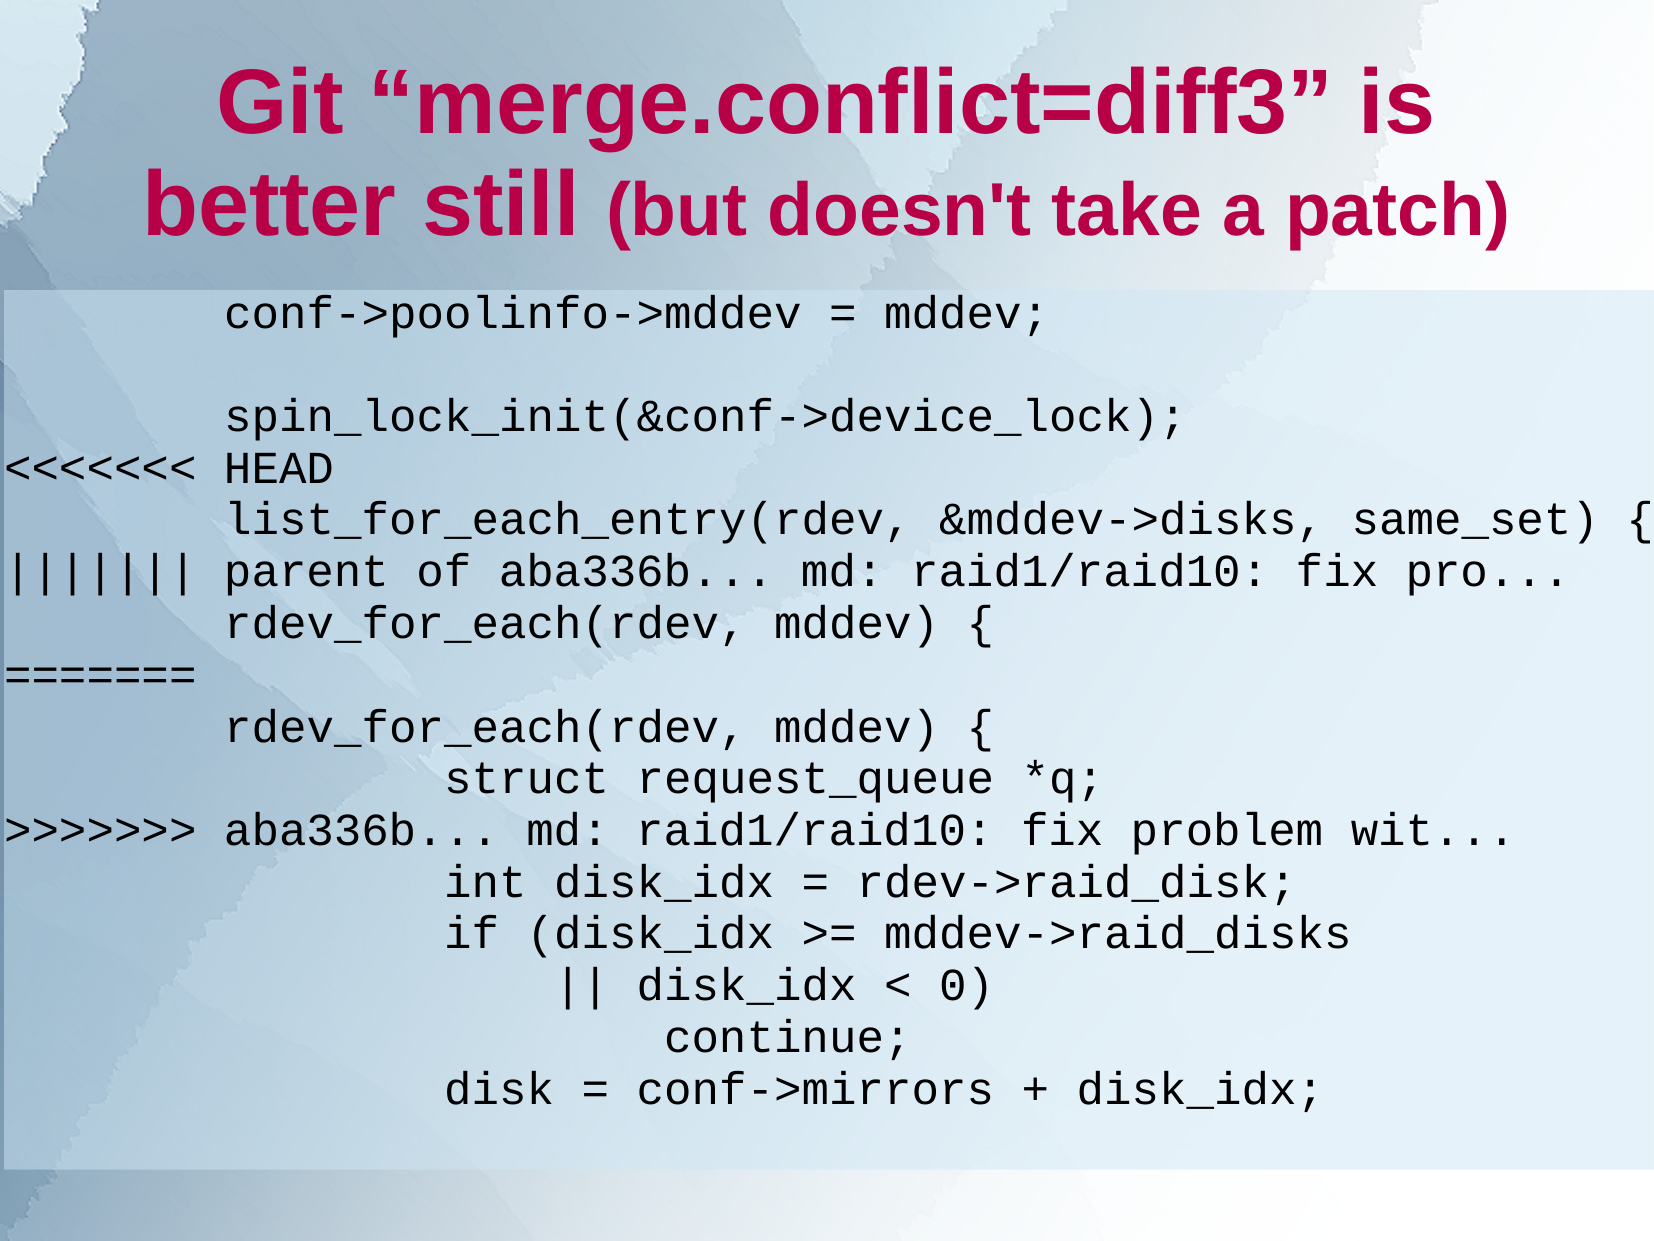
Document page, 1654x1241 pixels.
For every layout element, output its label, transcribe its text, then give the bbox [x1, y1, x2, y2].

list conf->poolinfo->mddev = mddev; spin_lock_init(&conf->device_lock); <<<<<<< HEAD list_for_each_entry(rdev, &mddev->disks, same_set) { ||||||| parent of aba336b... md: raid1/raid10: fix pro... rdev_for_each(rdev, mddev) { ======= rdev_for_each(rdev, mddev) { struct request_queue *q; >>>>>>> aba336b... md: raid1/raid10: fix problem wit... int disk_idx = rdev->raid_disk; if (disk_idx >= mddev->raid_disks || disk_idx < 0) continue; disk = conf->mirrors + disk_idx; [4, 290, 1654, 1170]
title Git “merge.conflict=diff3” is better still (but doesn't take a patch) [82, 49, 1571, 257]
picture [0, 0, 1654, 1241]
